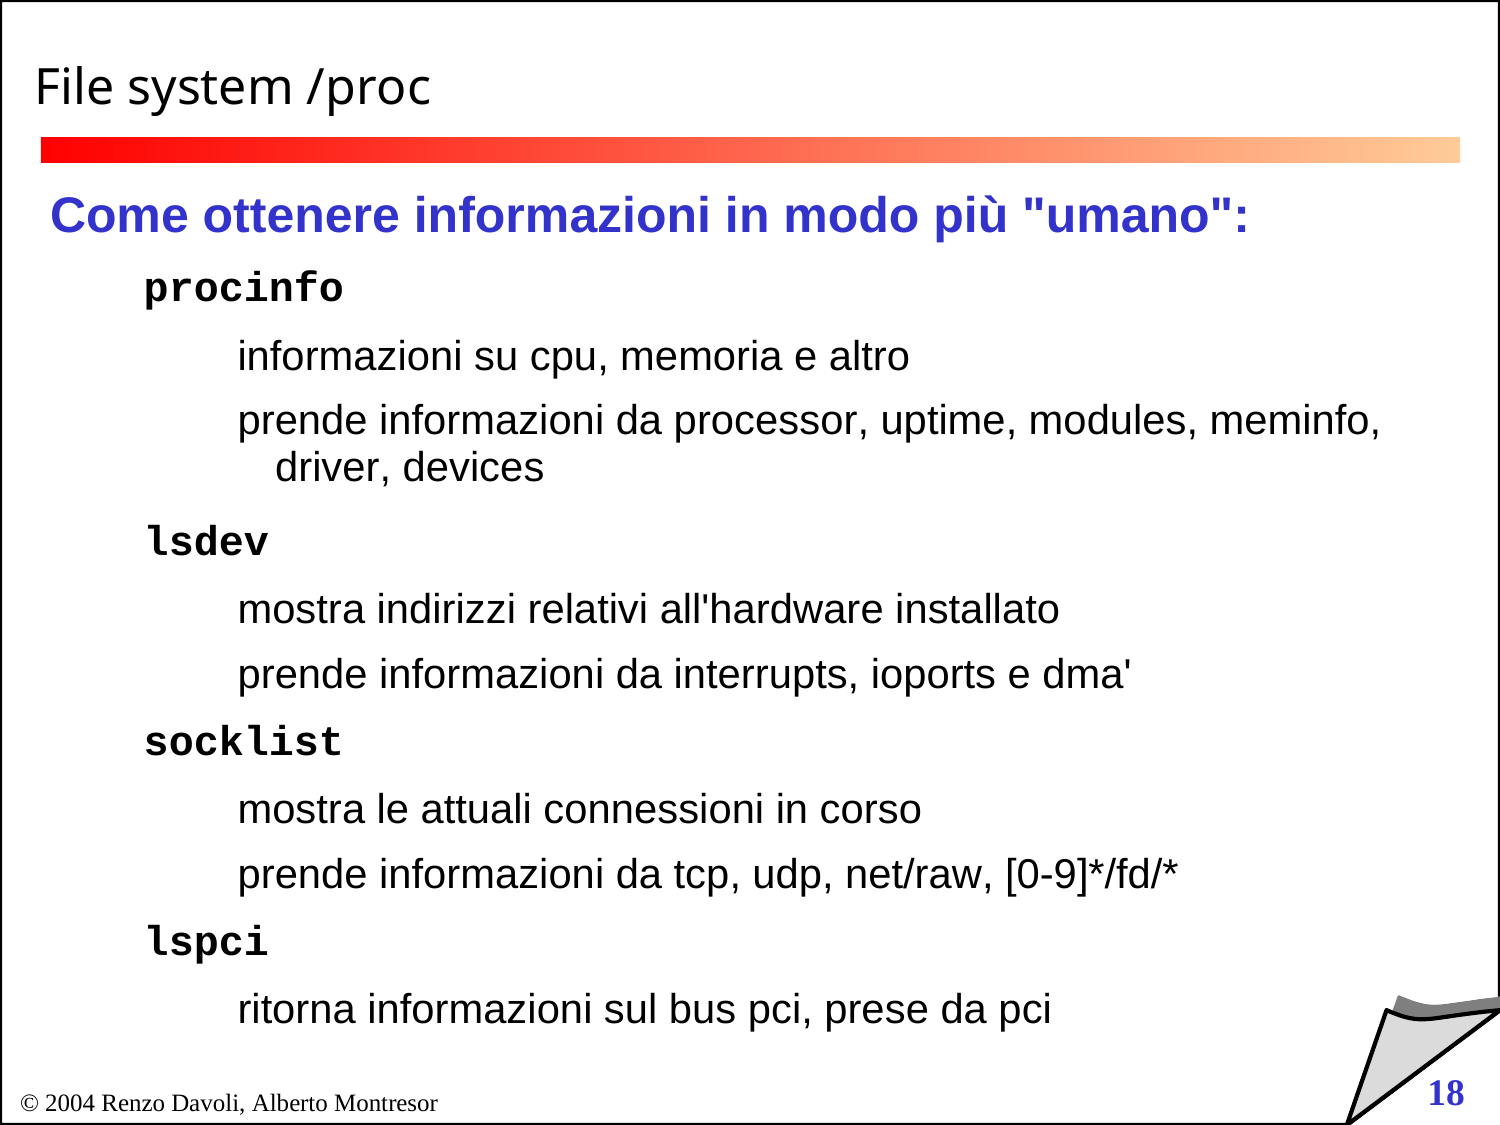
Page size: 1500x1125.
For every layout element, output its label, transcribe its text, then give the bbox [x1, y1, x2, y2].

title File system /proc [34, 44, 1466, 131]
list Come ottenere informazioni in modo più "umano": procinfo informazioni su cpu, memoria e altro prende informazioni da processor, uptime, modules, meminfo, driver, devices lsdev mostra indirizzi relativi all'hardware installato prende informazioni da interrupts, ioports e dma' socklist mostra le attuali connessioni in corso prende informazioni da tcp, udp, net/raw, [0-9]*/fd/* lspci ritorna informazioni sul bus pci, prese da pci [50, 187, 1450, 1037]
